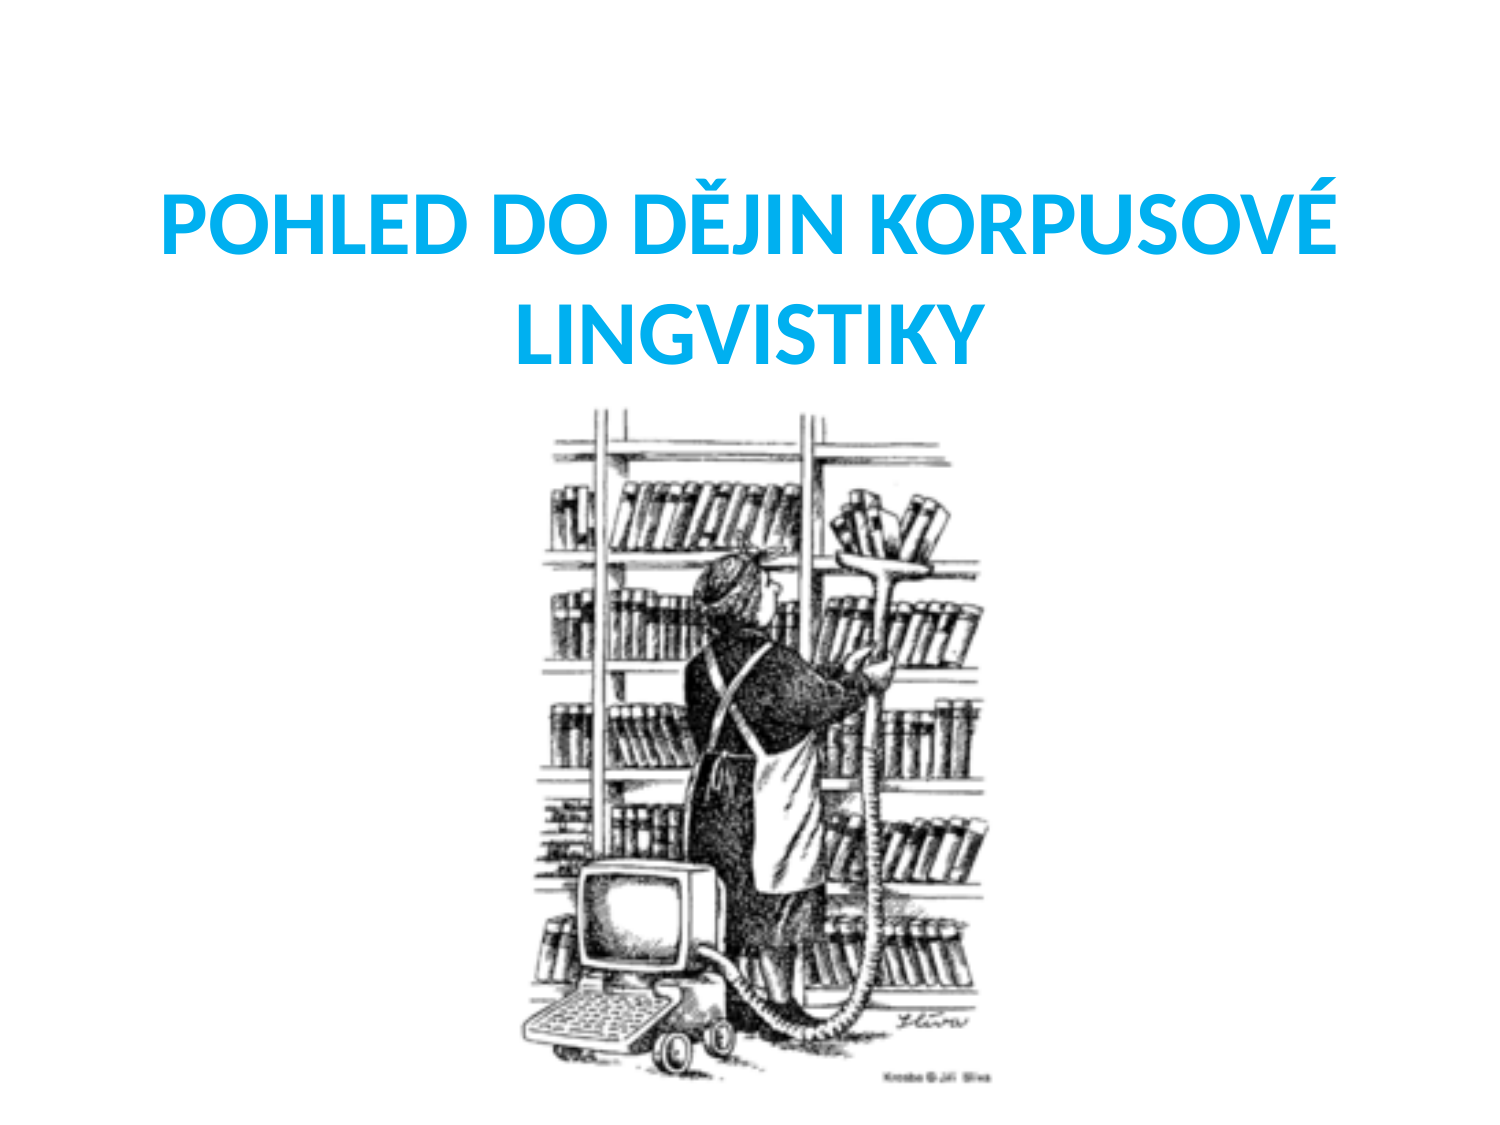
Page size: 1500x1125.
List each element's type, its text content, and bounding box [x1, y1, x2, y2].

picture [513, 405, 1001, 1089]
title POHLED DO DĚJIN KORPUSOVÉ LINGVISTIKY [0, 90, 1500, 457]
